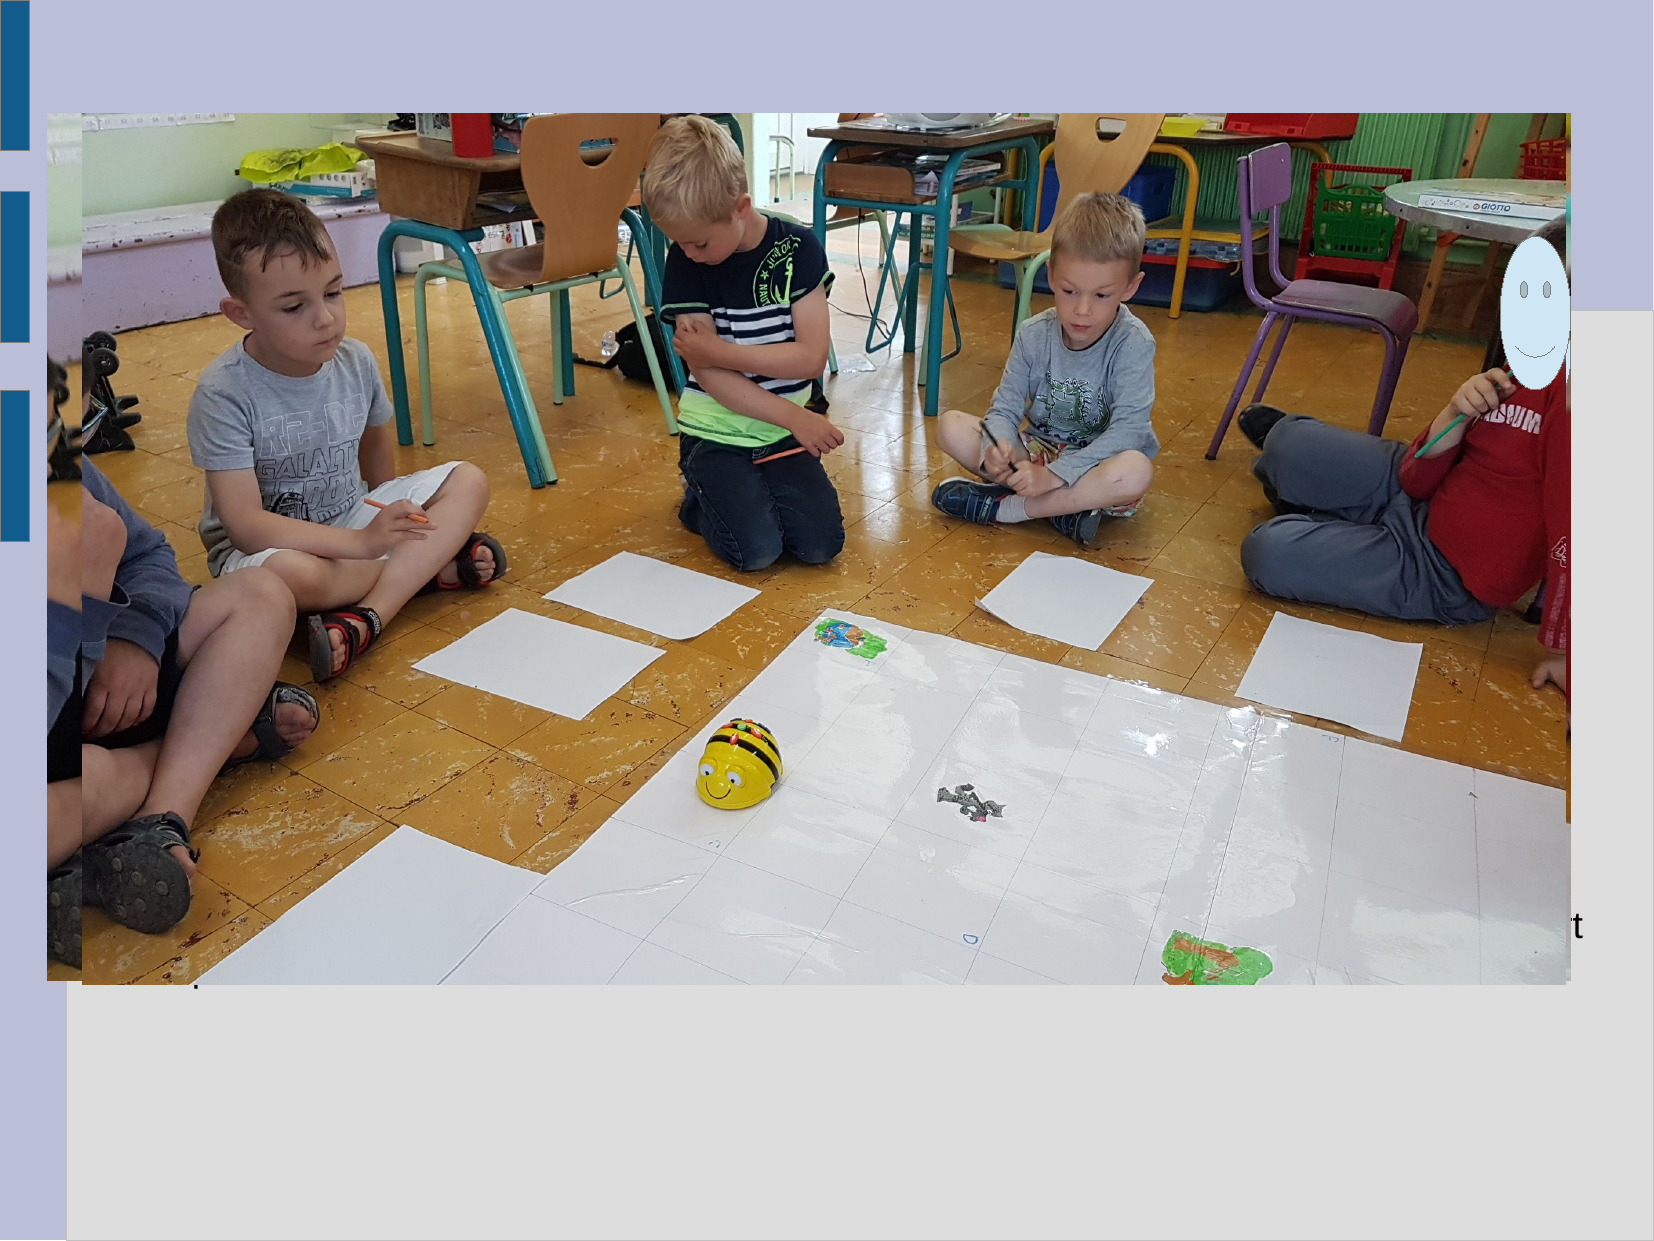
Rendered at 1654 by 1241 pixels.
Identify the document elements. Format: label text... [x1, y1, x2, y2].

text_box Comment faire ? Plusieurs propositions : 1. Appui 3 fois sur flèche droite puis appui sur le bouton vert pour démarrer. 2. Appui 1 fois à droite et 2 fois sur la flèche tout droit puis appui sur le bouton vert pour démarrer. 3. Appui 1 fois sur droite et 3 fois sur la flèche tout droit puis appui sur le bouton vert pour démarrer. [177, 519, 1600, 1082]
text_box [1500, 236, 1571, 390]
picture [47, 113, 1571, 985]
